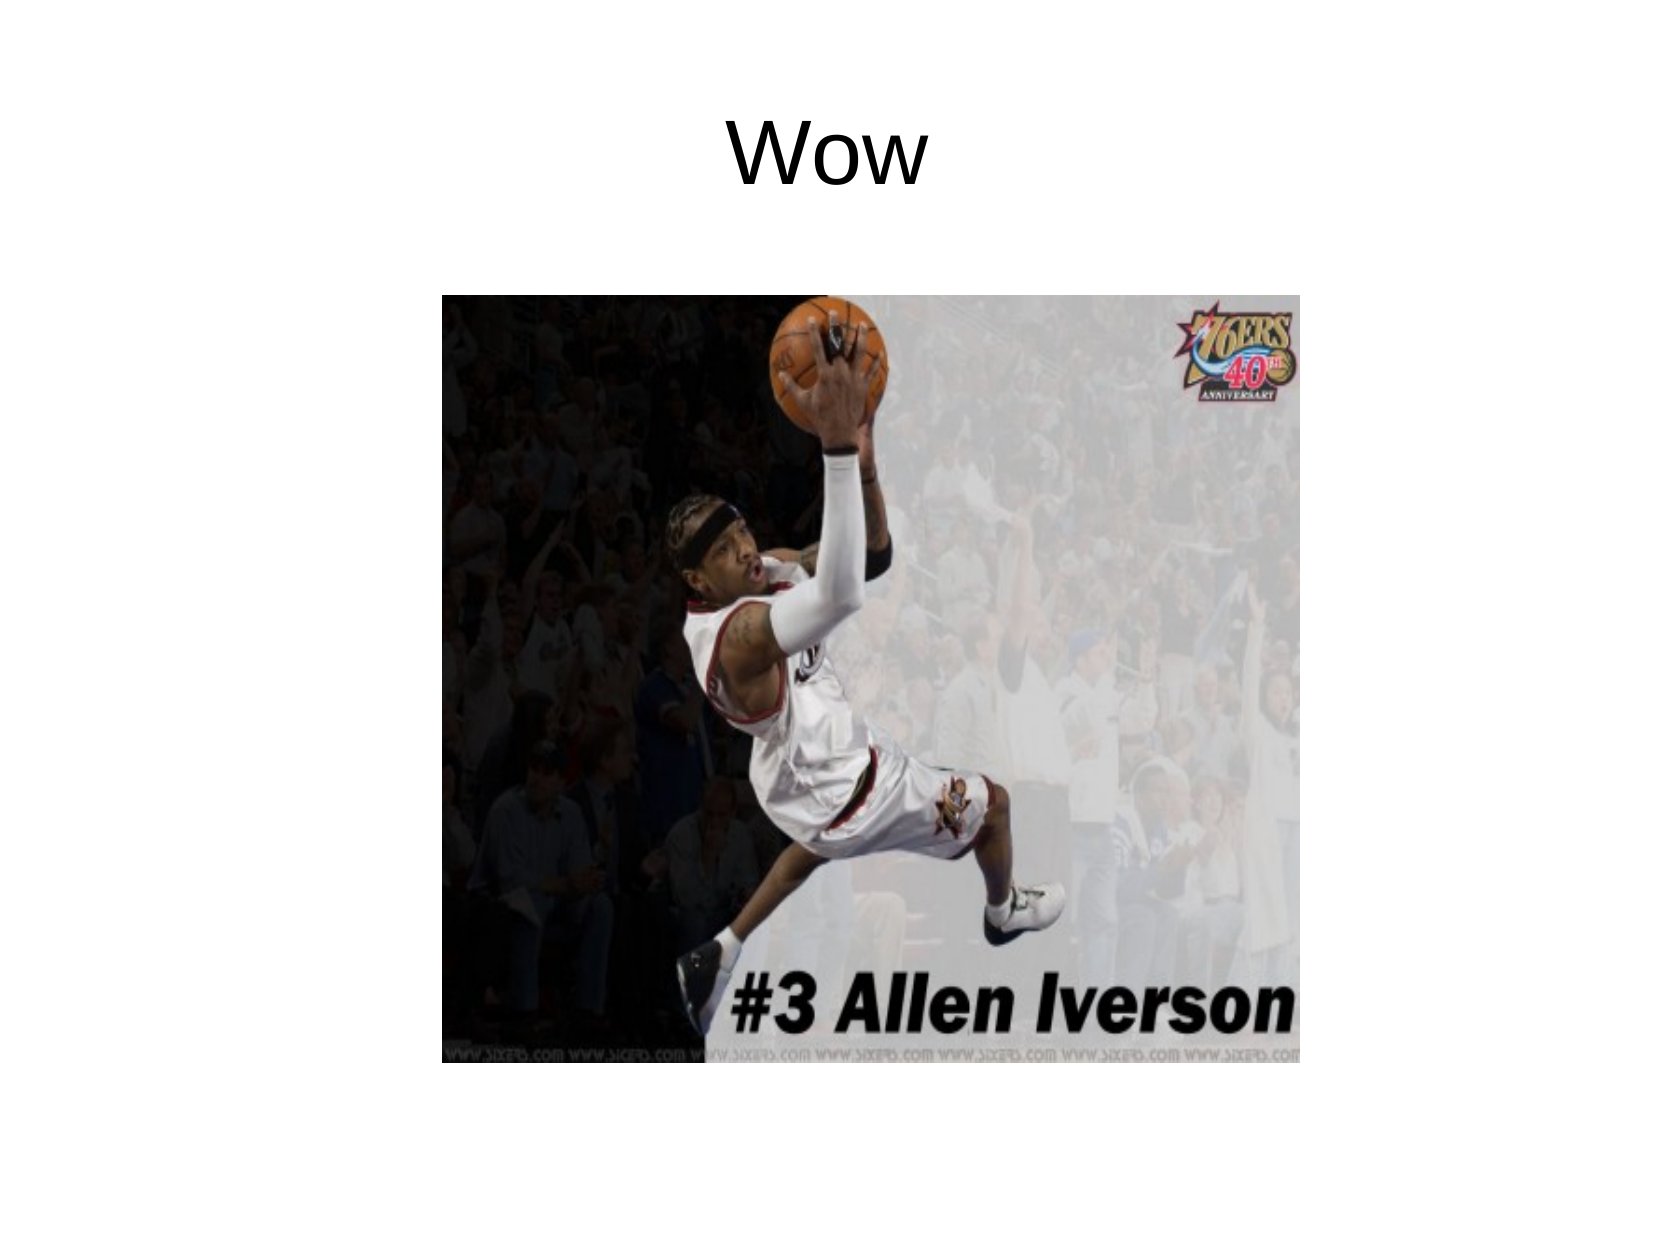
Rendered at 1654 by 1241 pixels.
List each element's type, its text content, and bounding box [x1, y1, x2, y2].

picture [442, 295, 1300, 1063]
title Wow [82, 49, 1571, 257]
